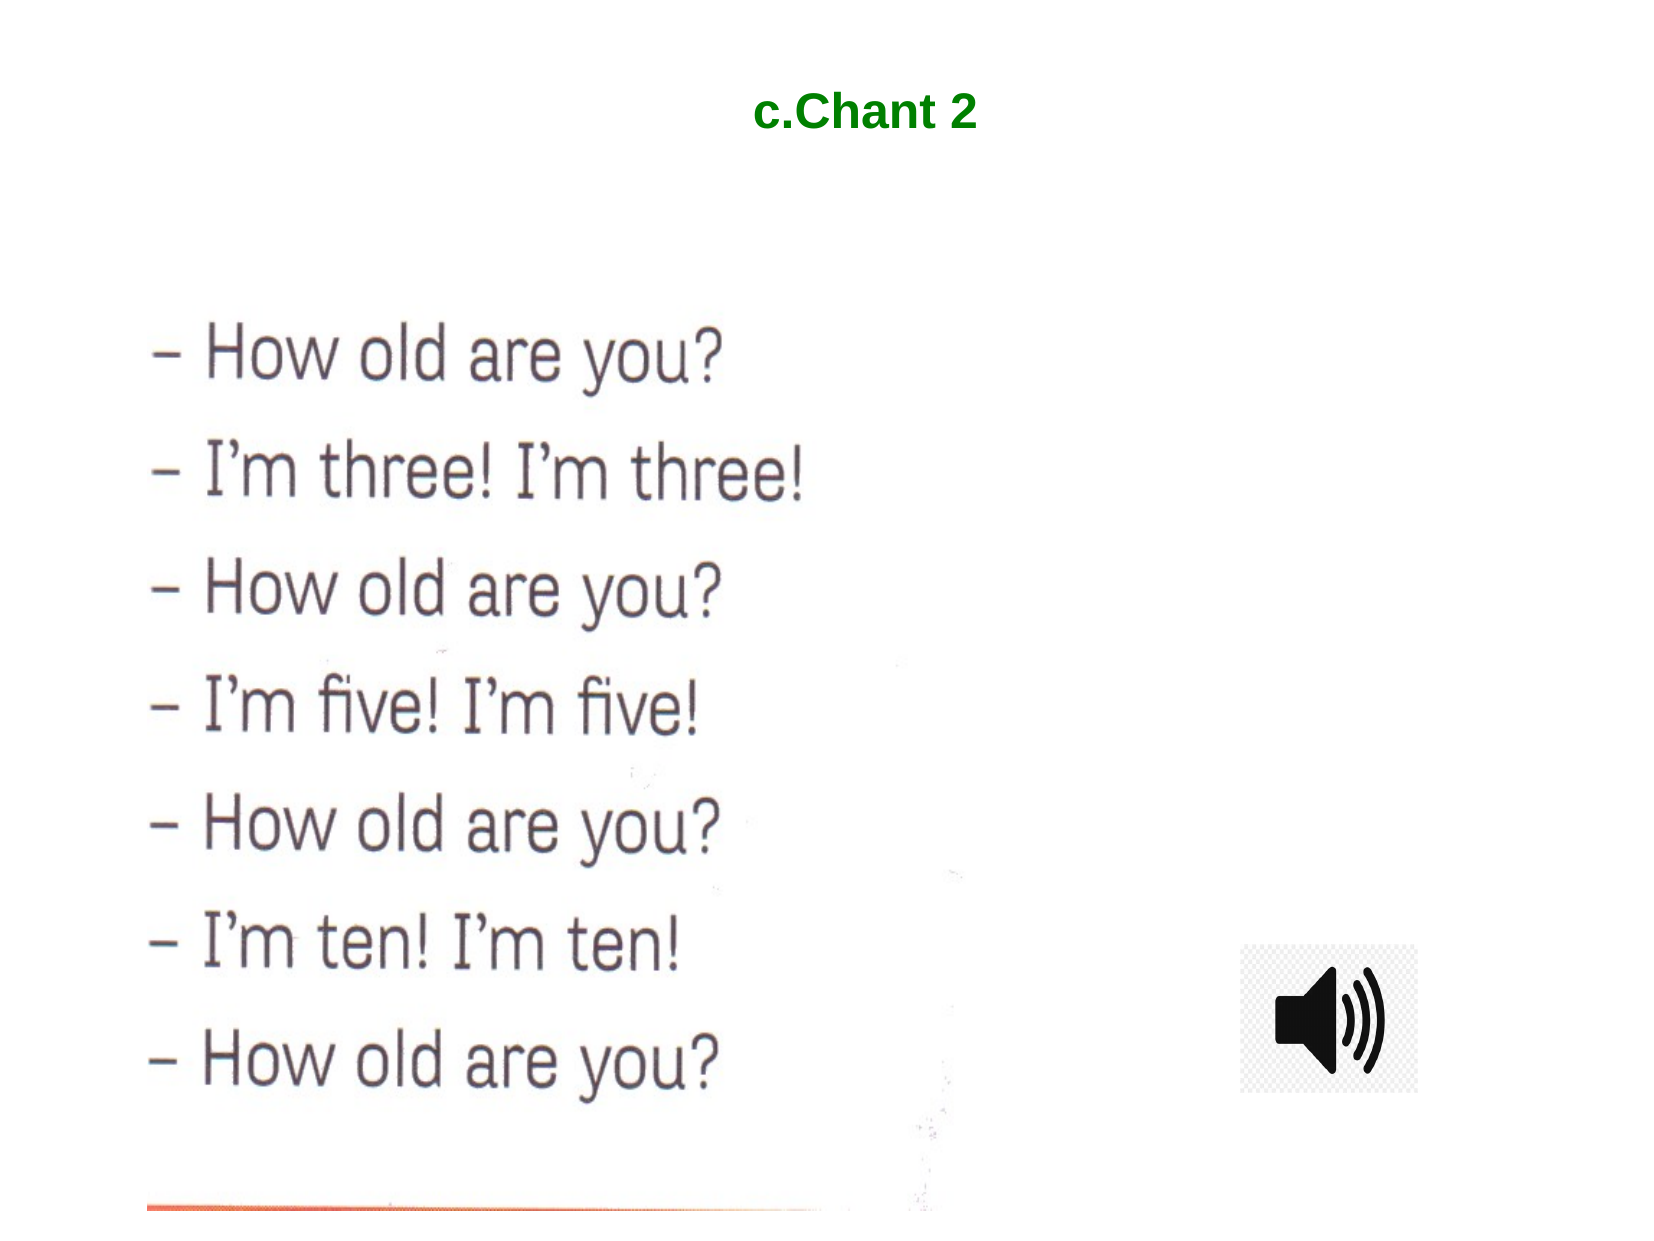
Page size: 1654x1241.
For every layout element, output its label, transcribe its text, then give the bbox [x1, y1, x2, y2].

picture [1240, 944, 1418, 1093]
text_box c.Chant 2 [738, 75, 993, 148]
picture [147, 279, 984, 1211]
